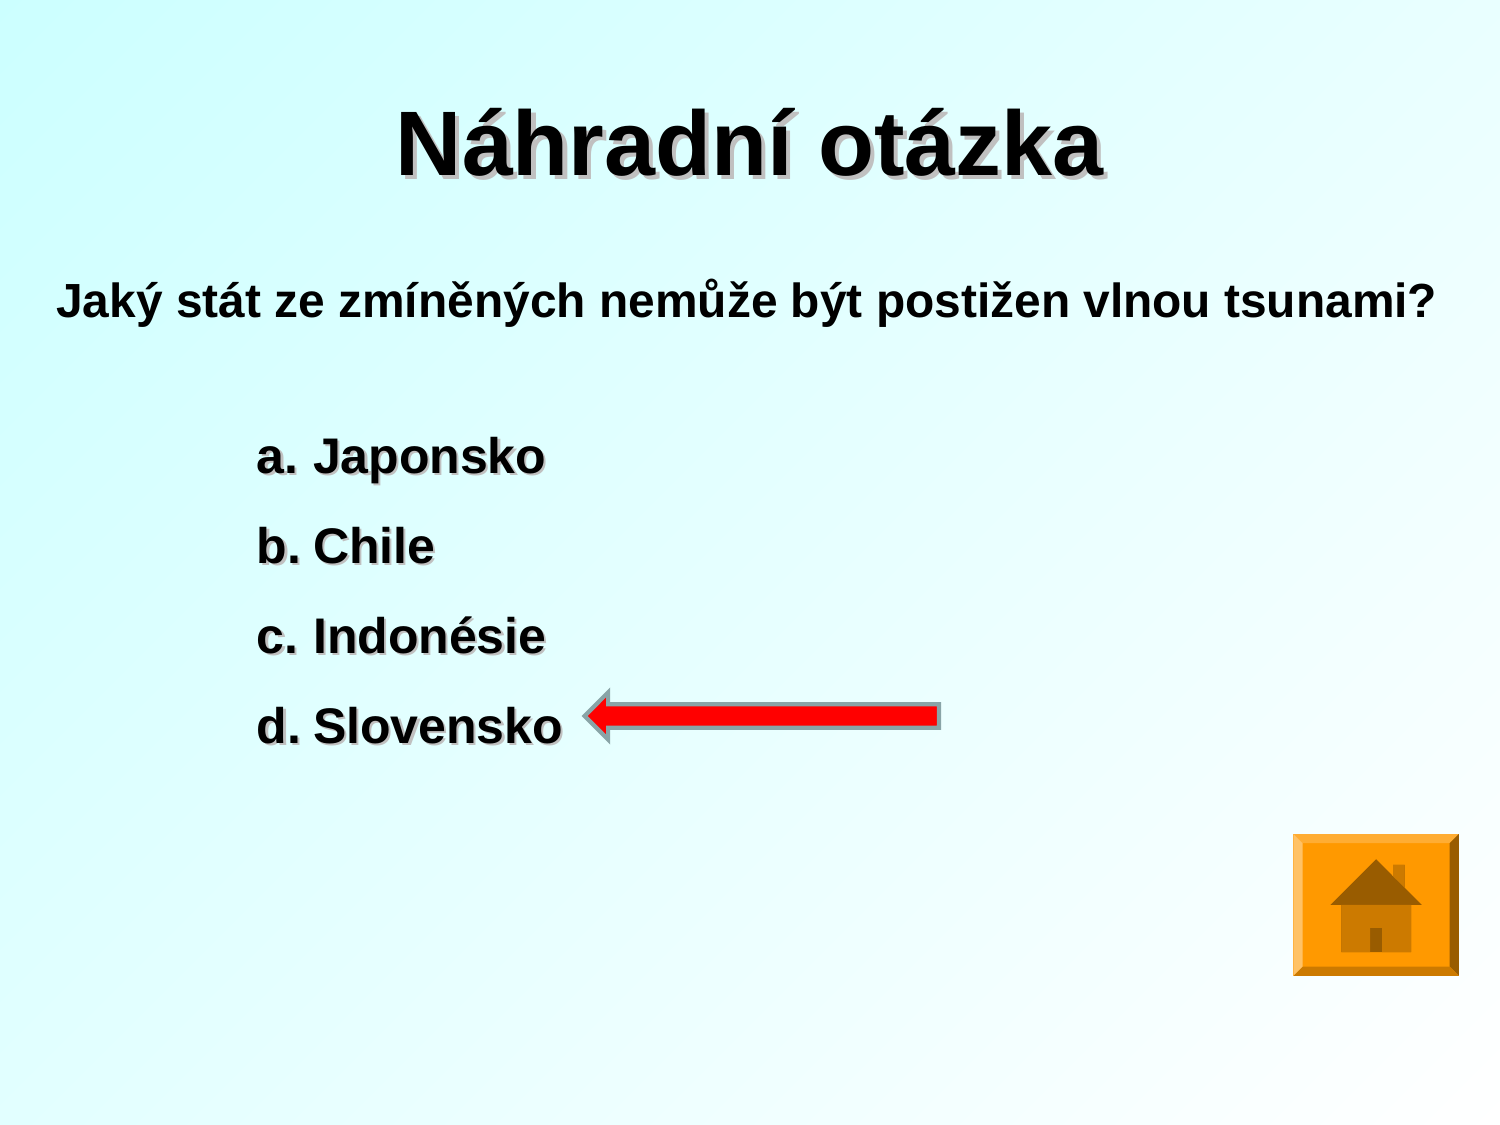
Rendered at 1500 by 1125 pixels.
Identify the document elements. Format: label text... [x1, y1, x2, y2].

text_box [584, 692, 940, 740]
title Náhradní otázka [75, 45, 1426, 233]
text_box [1295, 834, 1459, 976]
list Jaký stát ze zmíněných nemůže být postižen vlnou tsunami? [41, 262, 1471, 351]
text_box Japonsko Chile Indonésie Slovensko [242, 385, 857, 761]
